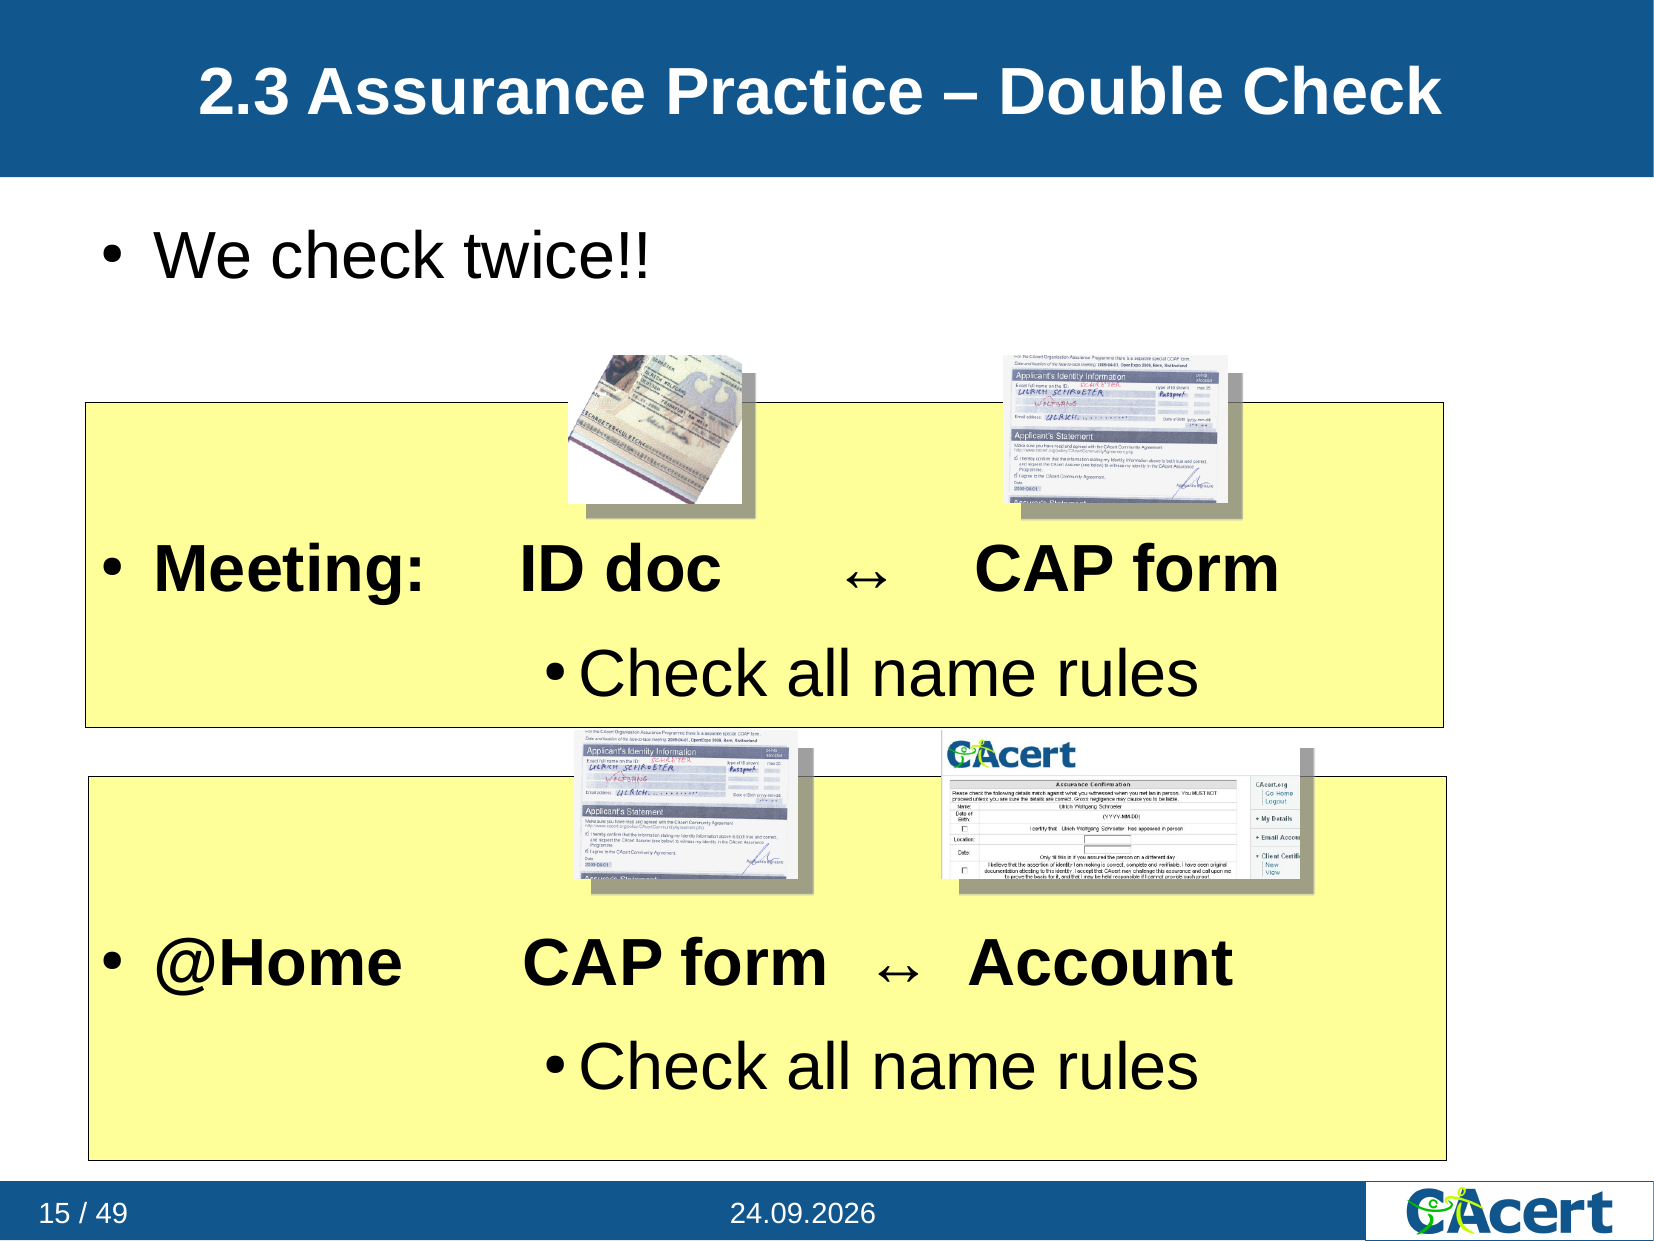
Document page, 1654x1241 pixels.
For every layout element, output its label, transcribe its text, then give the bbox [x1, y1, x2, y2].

list We check twice!! Meeting: ID doc ↔ CAP form Check all name rules @Home CAP form ↔ Account Check all name rules [82, 218, 1571, 1105]
picture [941, 730, 1300, 879]
text_box [88, 1105, 1447, 1161]
title 2.3 Assurance Practice – Double Check [76, 17, 1565, 166]
picture [1003, 355, 1228, 504]
picture [568, 355, 742, 504]
picture [574, 730, 798, 879]
picture [1406, 1186, 1613, 1235]
